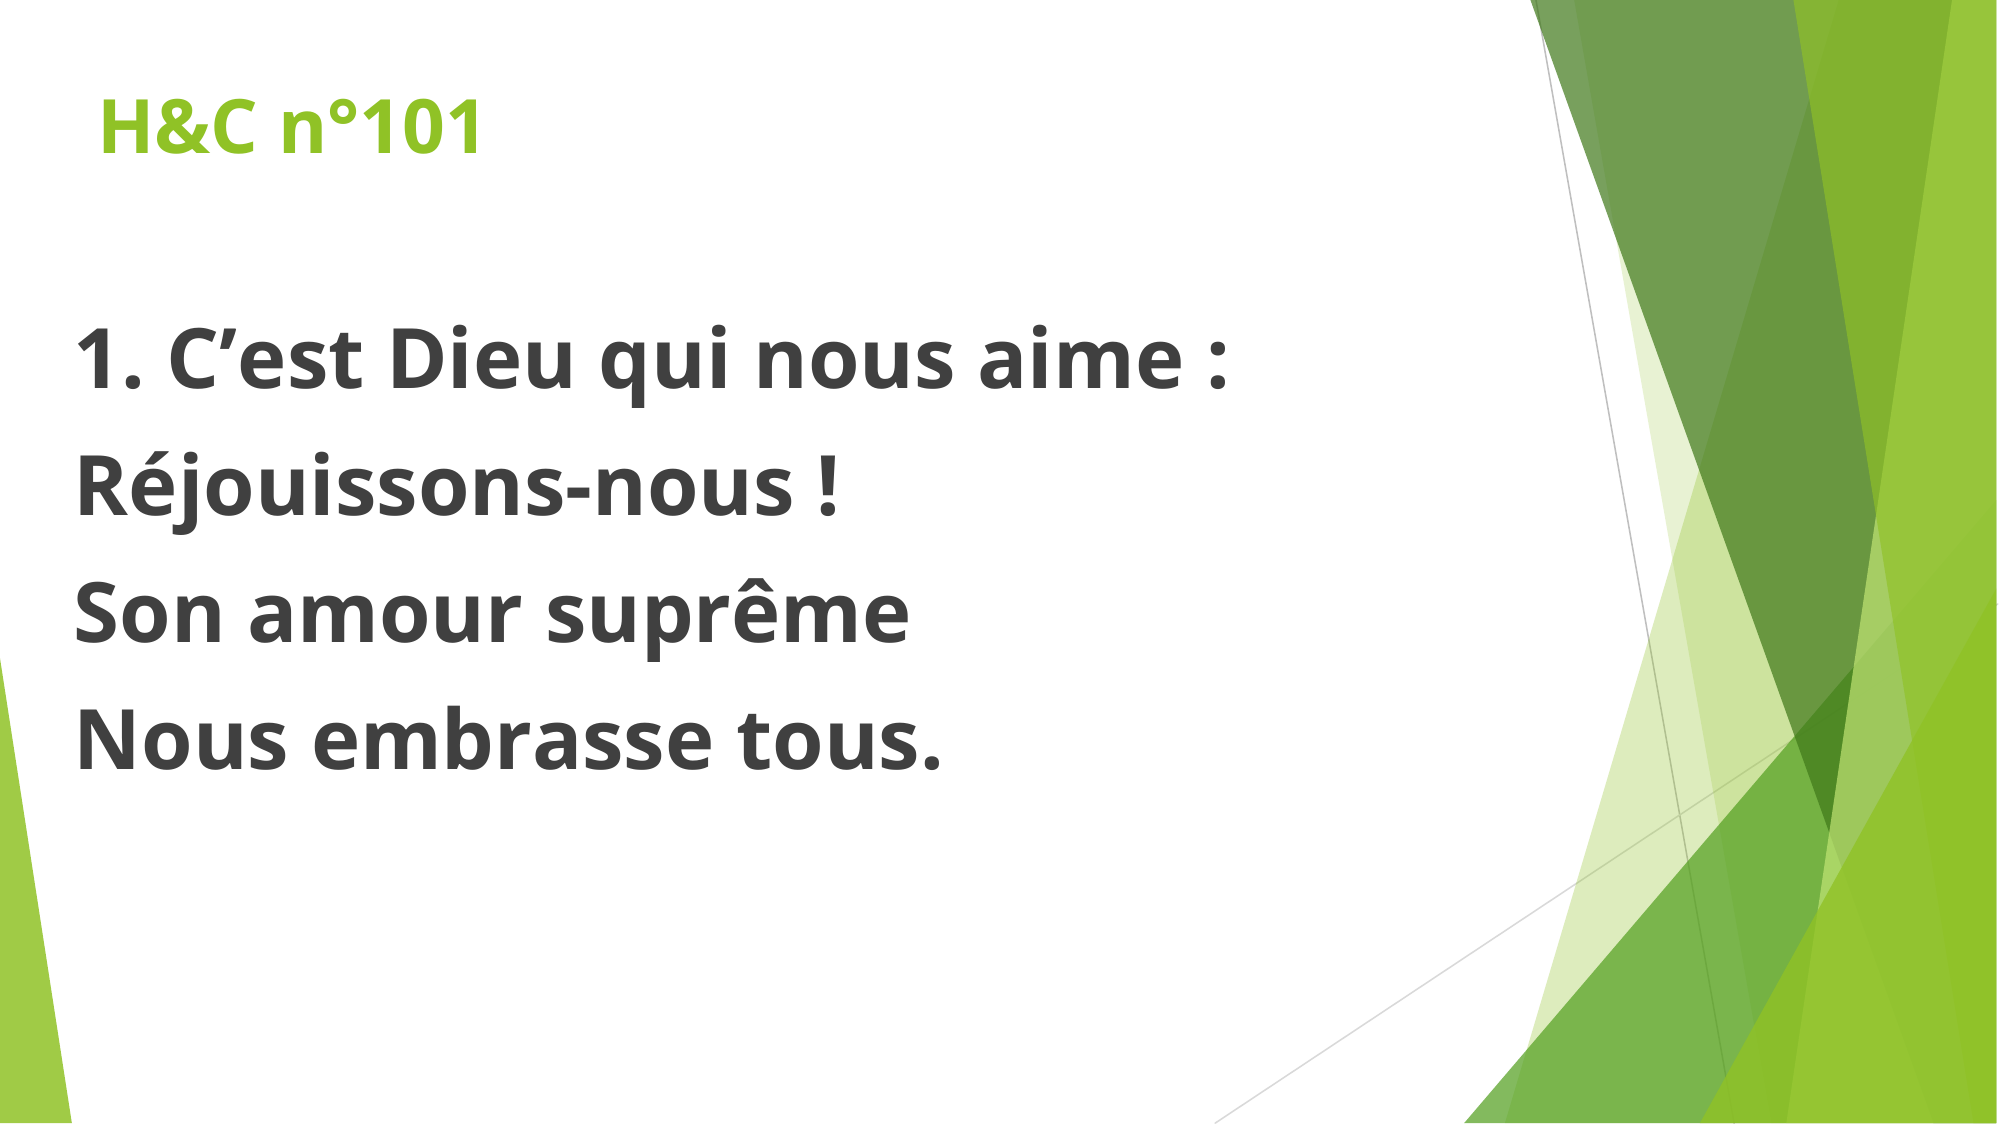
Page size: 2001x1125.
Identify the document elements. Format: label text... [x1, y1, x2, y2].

text_box H&C n°101 [82, 70, 1522, 178]
text_box 1. C’est Dieu qui nous aime : Réjouissons-nous ! Son amour suprême Nous embrasse tous. [59, 283, 2001, 1037]
